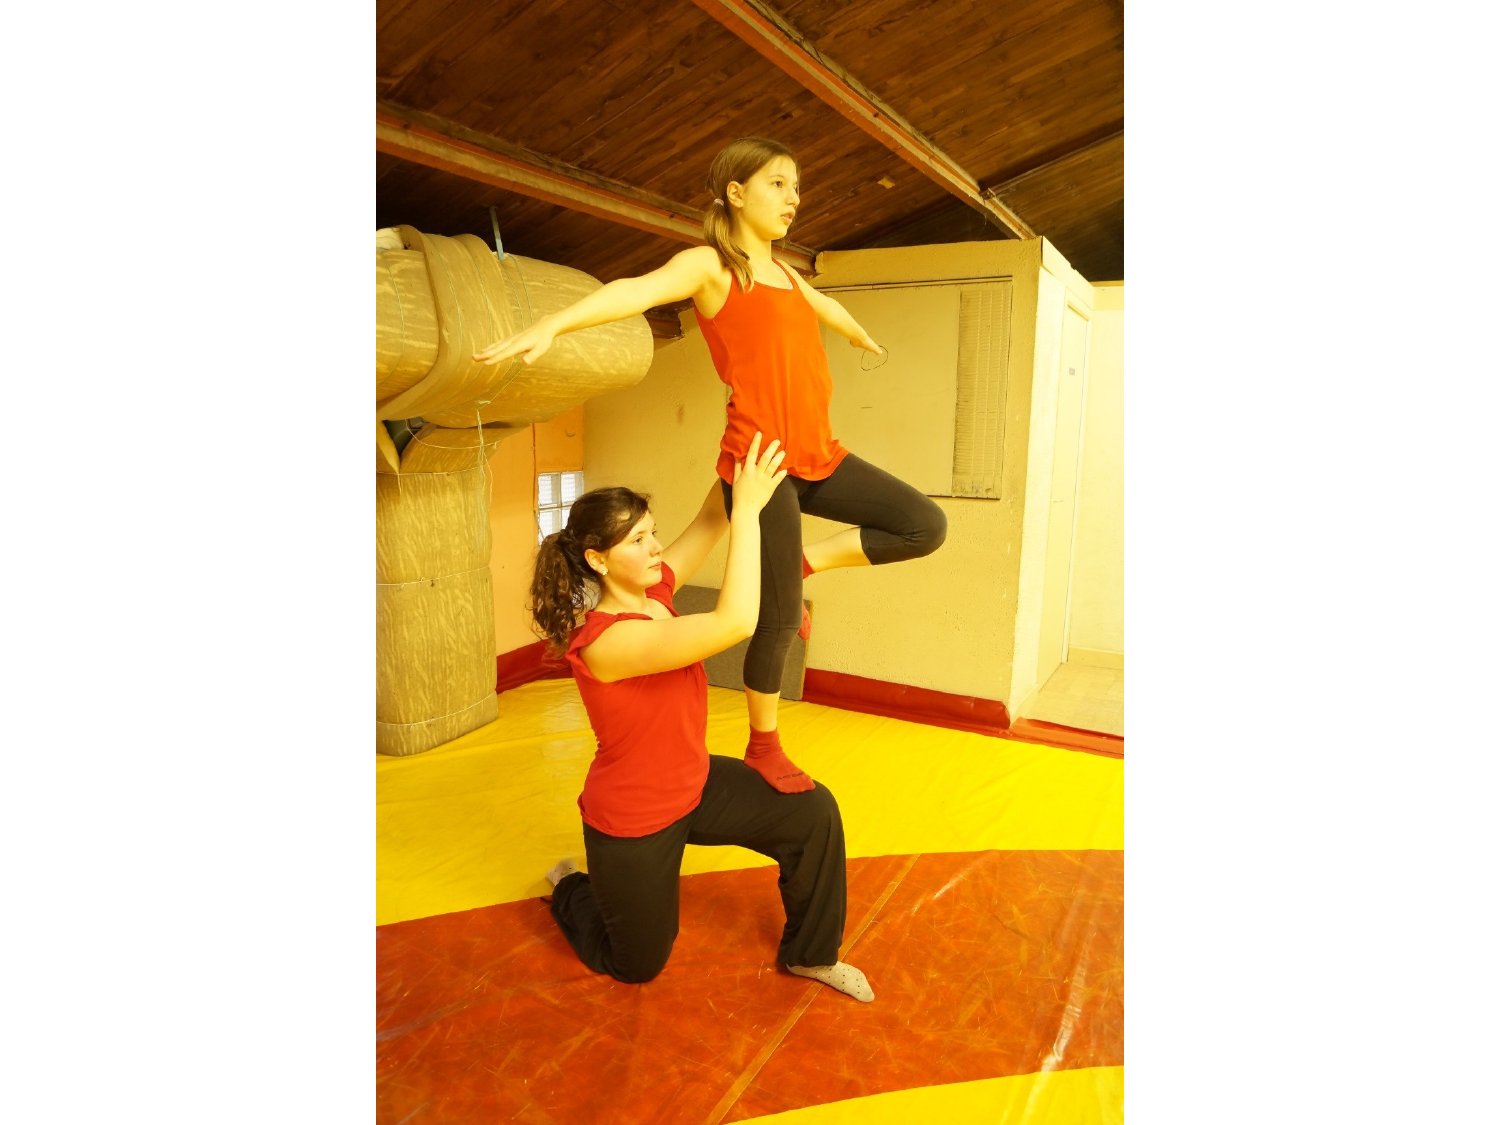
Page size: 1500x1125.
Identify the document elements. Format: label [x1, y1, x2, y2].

picture [376, 0, 1124, 1125]
